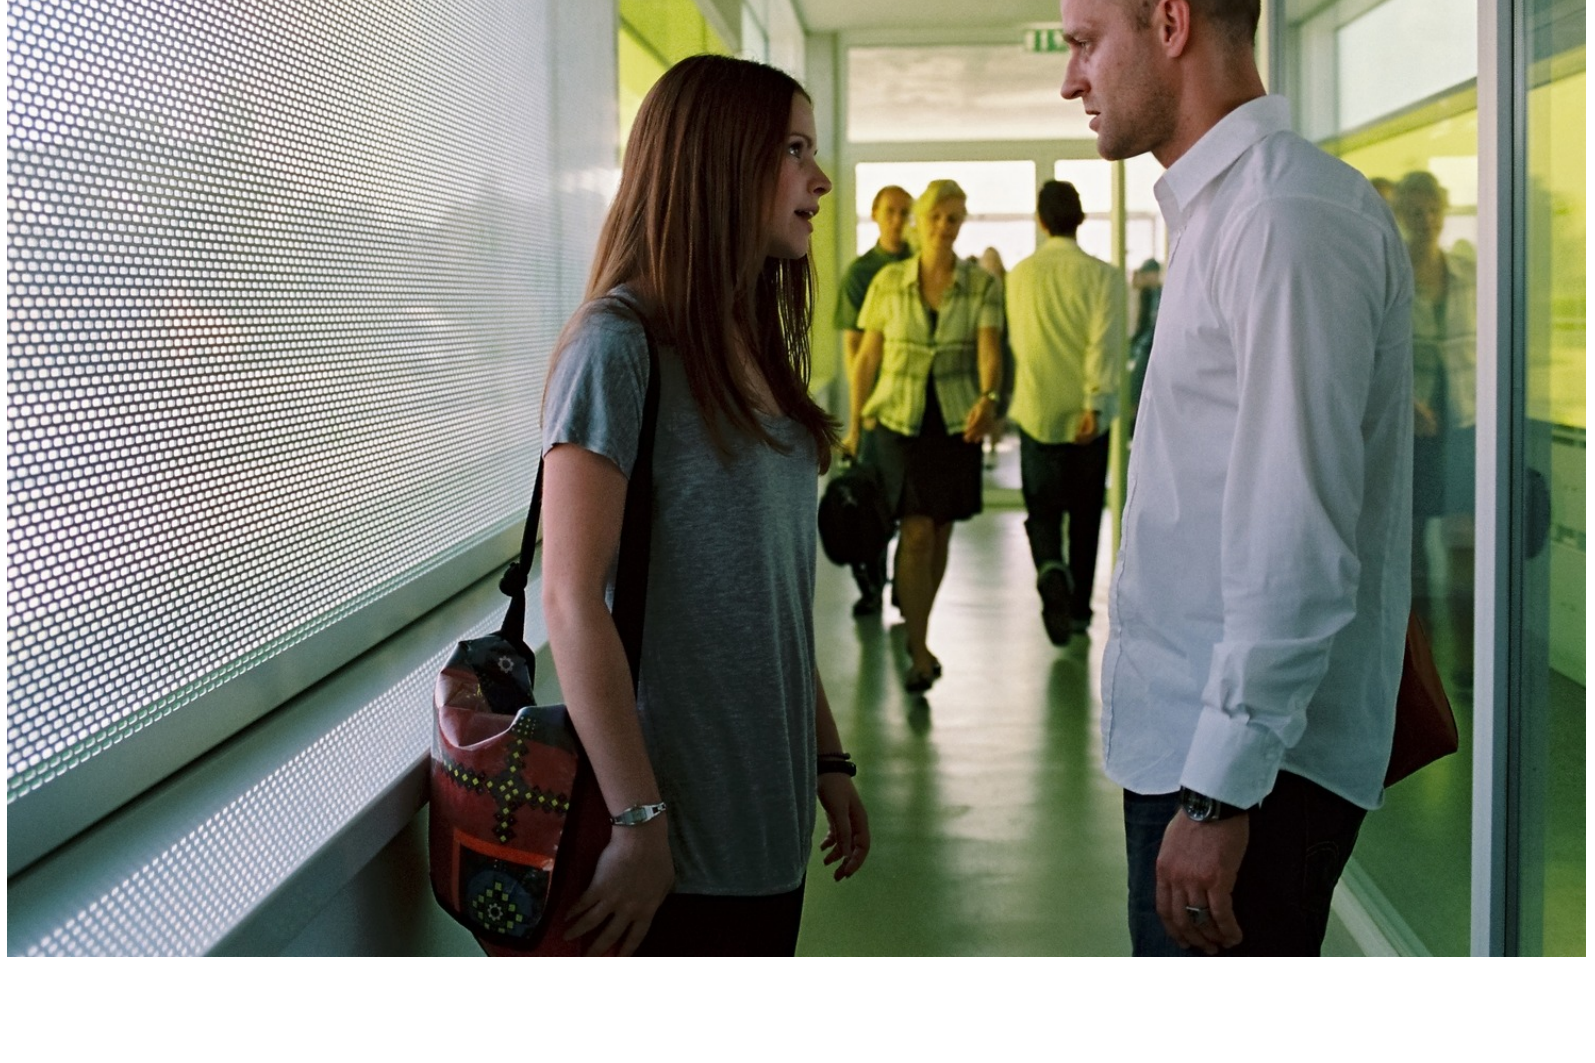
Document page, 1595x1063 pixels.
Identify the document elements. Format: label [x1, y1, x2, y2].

picture [7, 0, 1586, 957]
